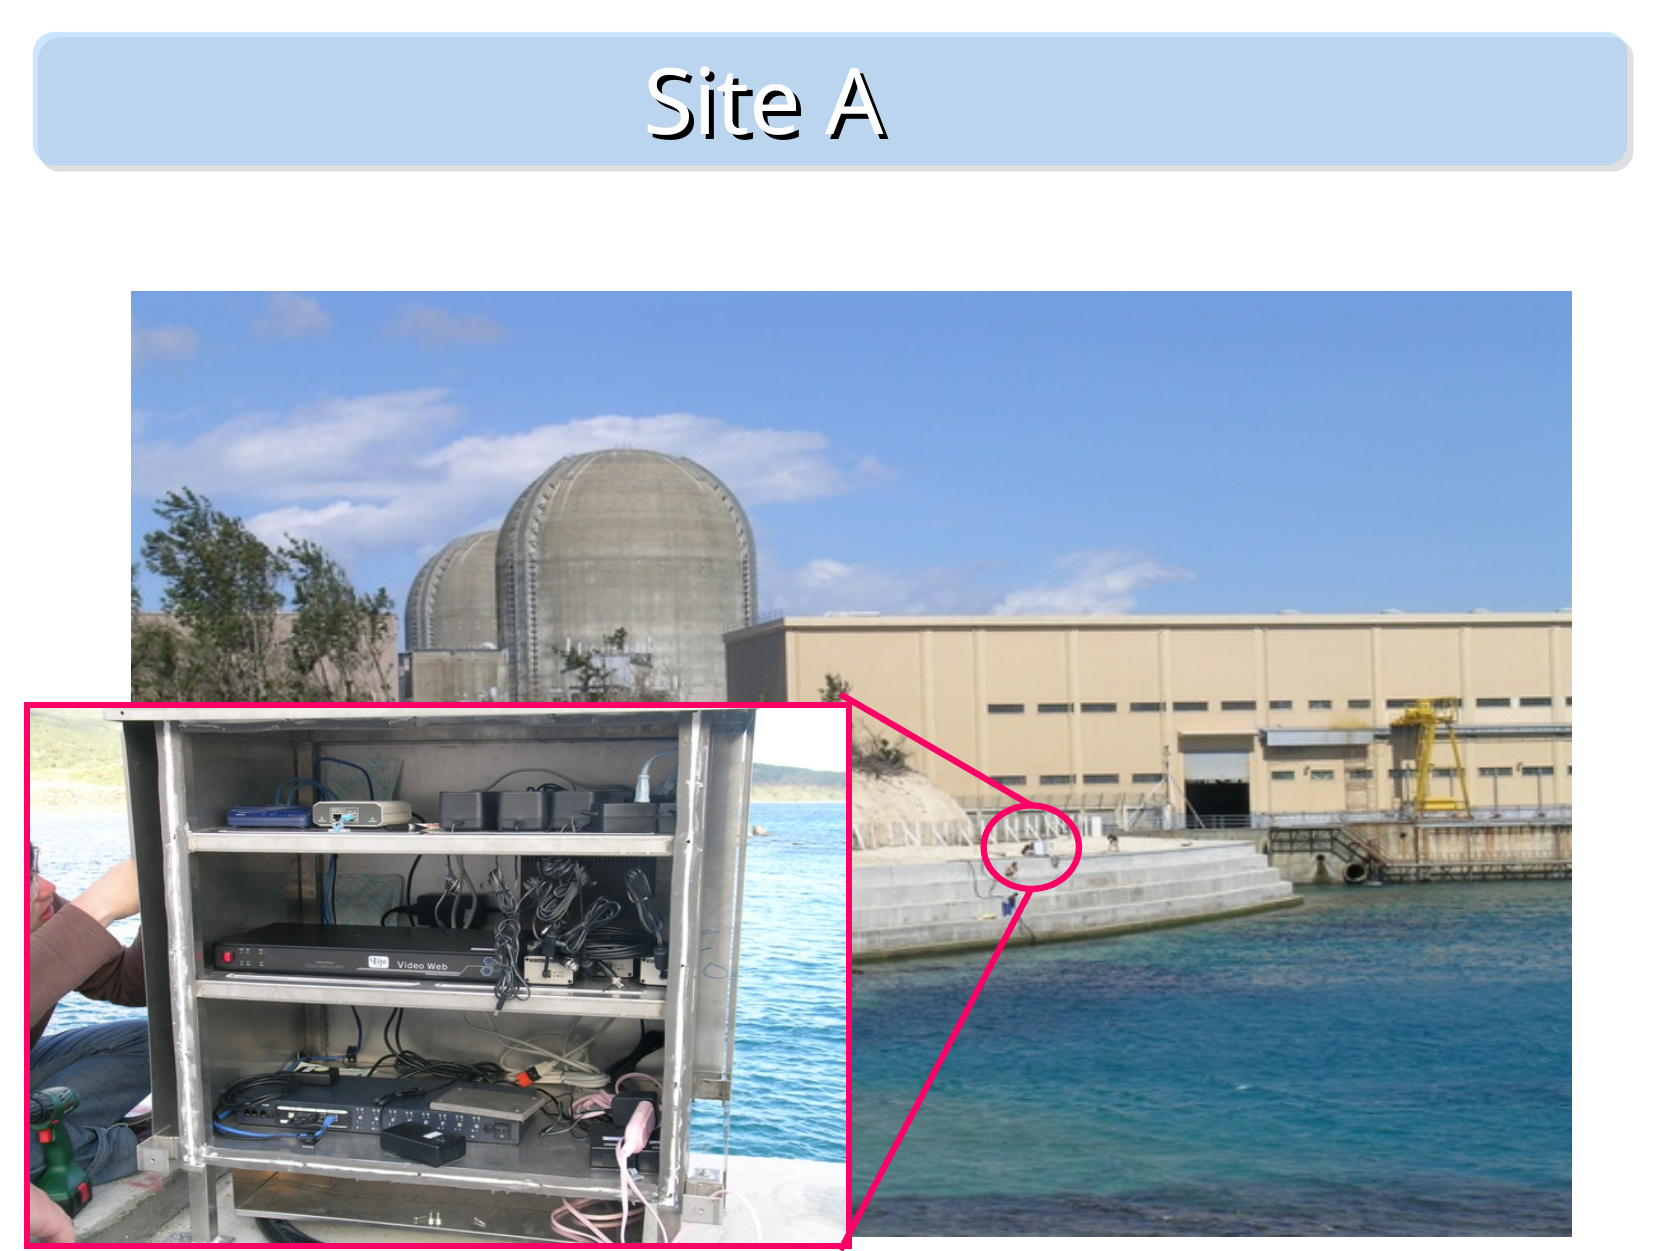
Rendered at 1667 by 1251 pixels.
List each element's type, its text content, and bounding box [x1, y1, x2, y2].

picture [131, 291, 1572, 1237]
picture [987, 809, 1075, 885]
title Site A [360, 35, 1167, 175]
text_box [32, 31, 1628, 166]
picture [852, 706, 1025, 1219]
picture [30, 708, 846, 1244]
